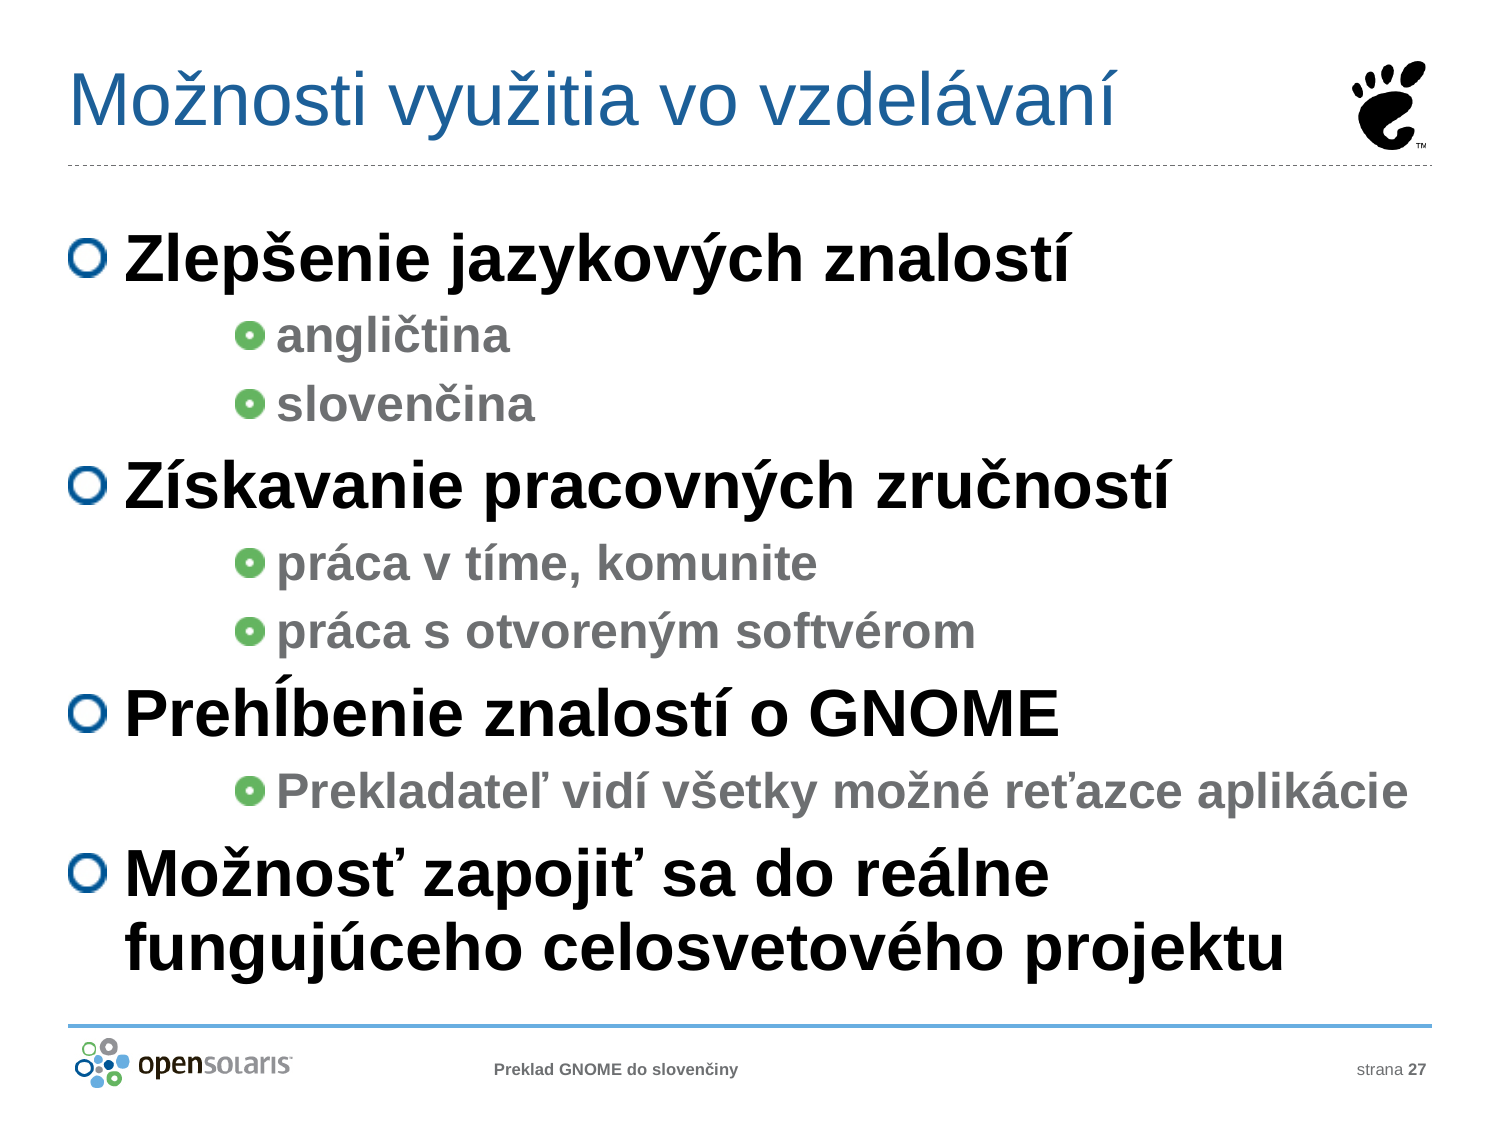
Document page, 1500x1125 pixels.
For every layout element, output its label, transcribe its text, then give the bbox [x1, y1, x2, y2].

list Zlepšenie jazykových znalostí angličtina slovenčina Získavanie pracovných zručností práca v tíme, komunite práca s otvoreným softvérom Prehĺbenie znalostí o GNOME Prekladateľ vidí všetky možné reťazce aplikácie Možnosť zapojiť sa do reálne fungujúceho celosvetového projektu [68, 220, 1432, 986]
picture [74, 1038, 293, 1088]
title Možnosti využitia vo vzdelávaní [68, 51, 1388, 148]
picture [1352, 61, 1426, 150]
